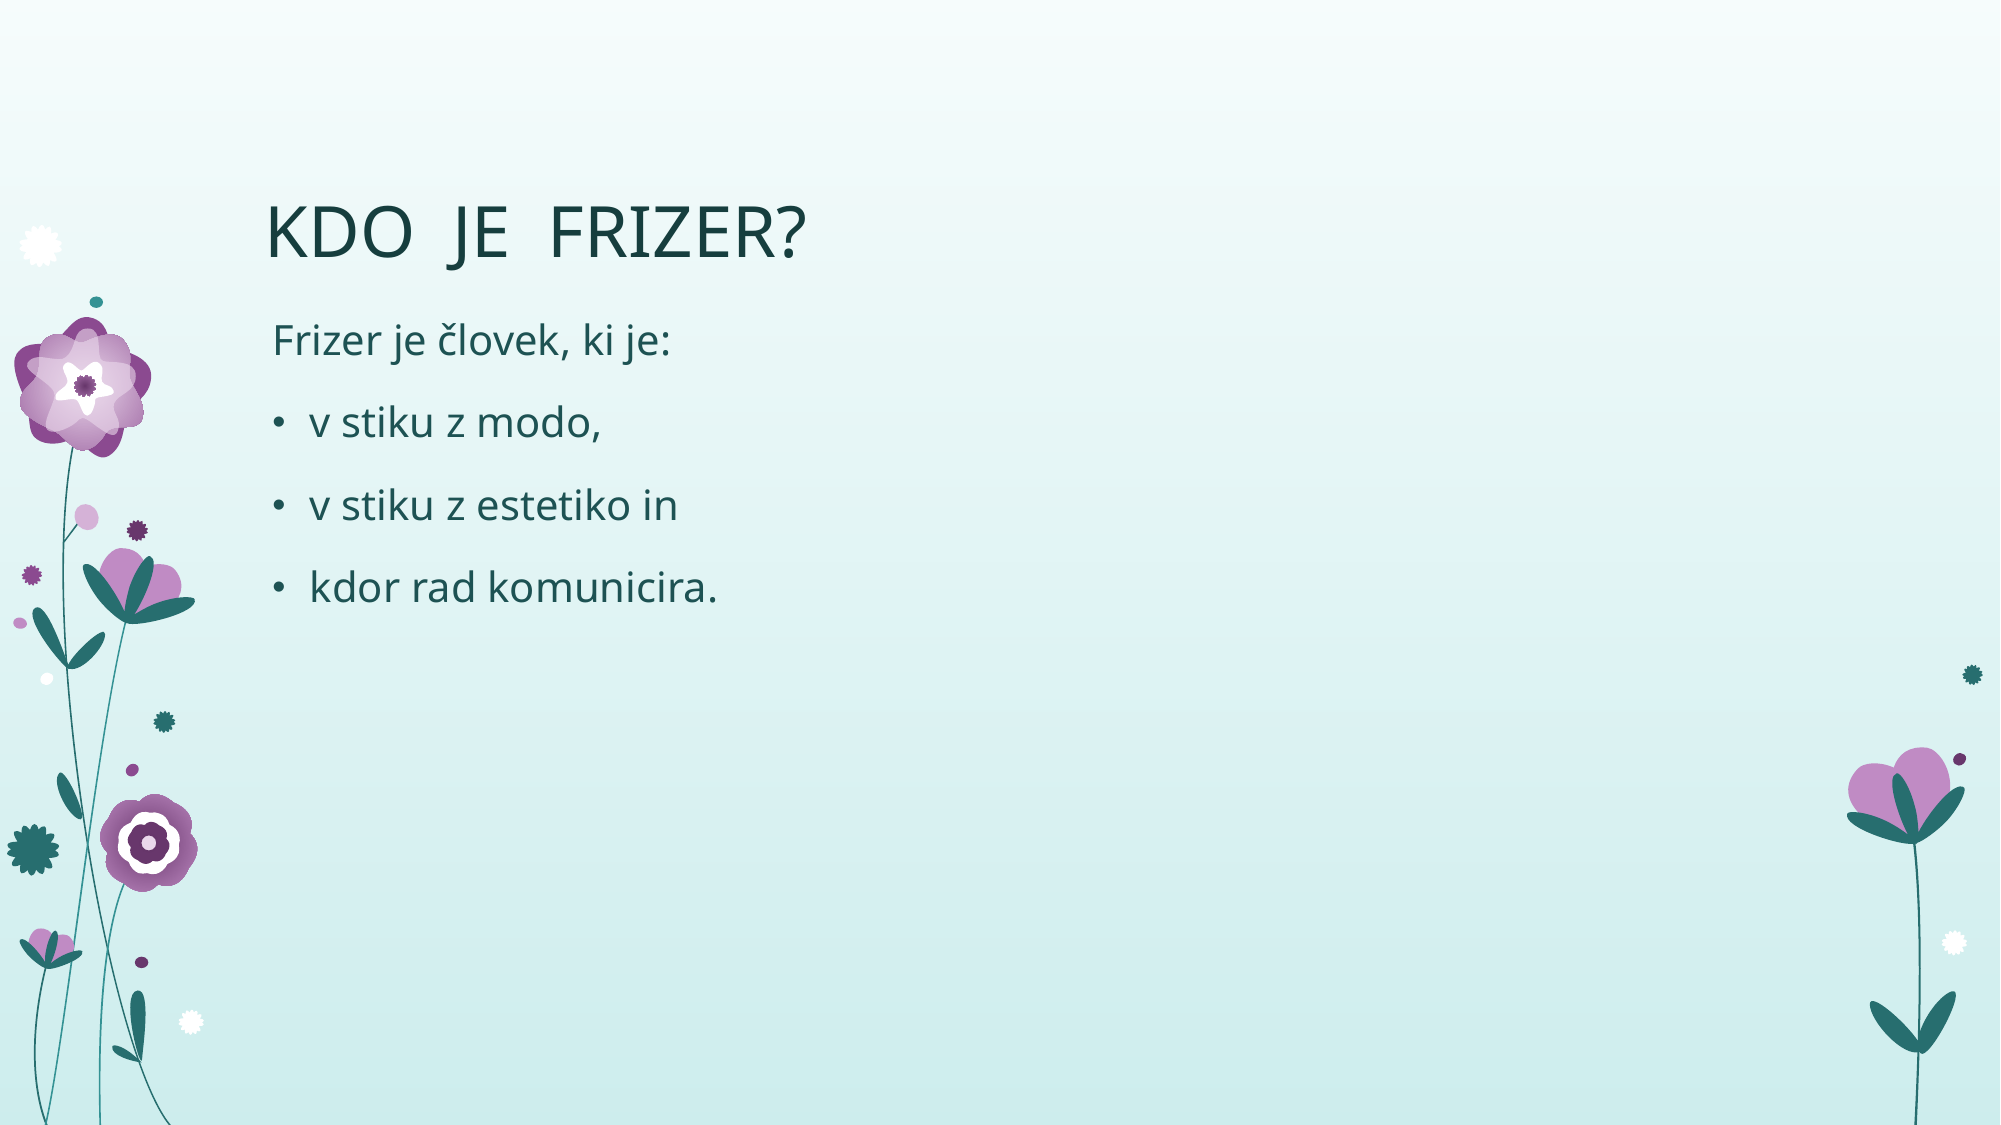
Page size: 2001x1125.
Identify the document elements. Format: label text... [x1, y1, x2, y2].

title KDO JE FRIZER? [249, 92, 1750, 281]
list Frizer je človek, ki je: v stiku z modo, v stiku z estetiko in kdor rad komunicira. [249, 311, 1750, 987]
